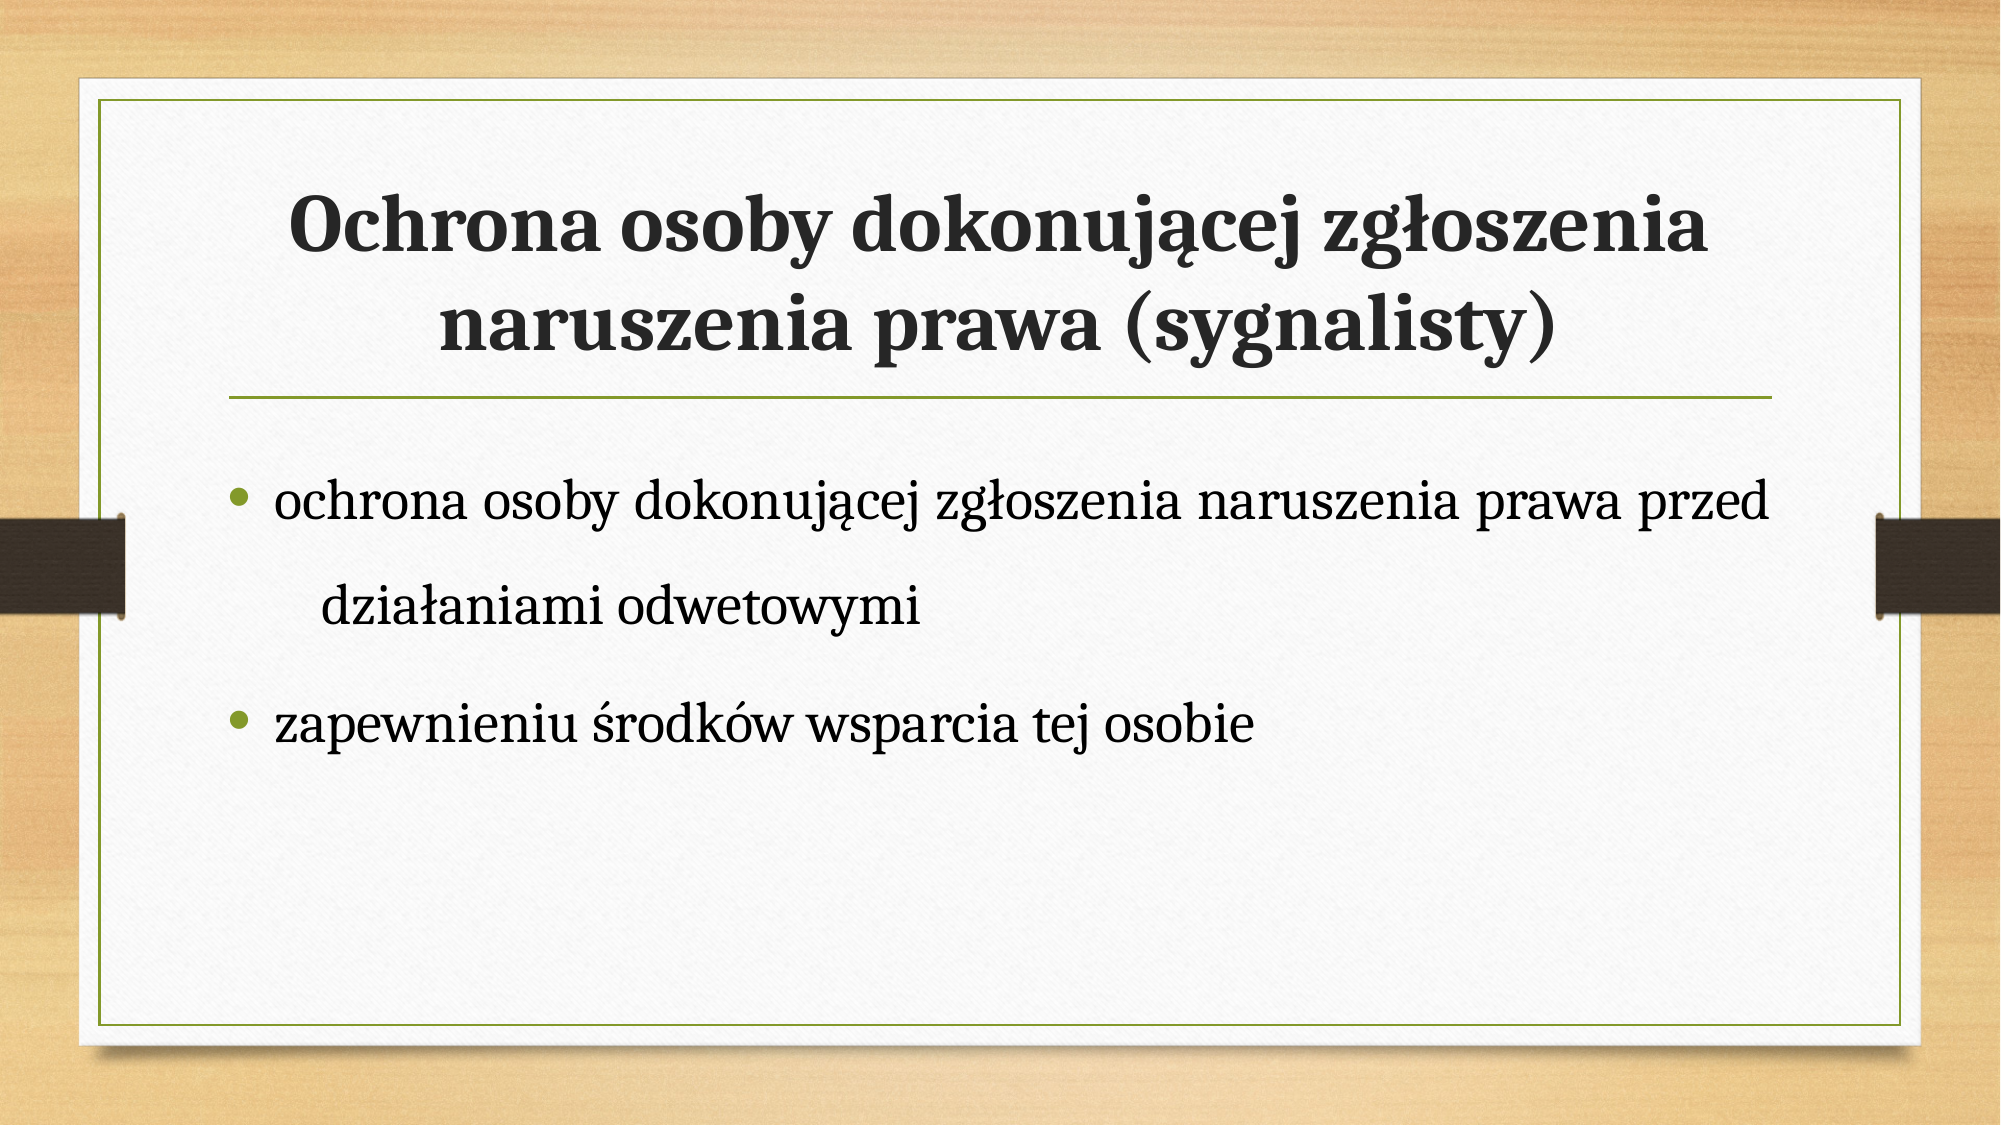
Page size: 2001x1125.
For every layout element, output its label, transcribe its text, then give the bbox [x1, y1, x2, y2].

title Ochrona osoby dokonującej zgłoszenia naruszenia prawa (sygnalisty) [212, 161, 1788, 376]
list ochrona osoby dokonującej zgłoszenia naruszenia prawa przed działaniami odwetowymi zapewnieniu środków wsparcia tej osobie [212, 419, 1788, 964]
